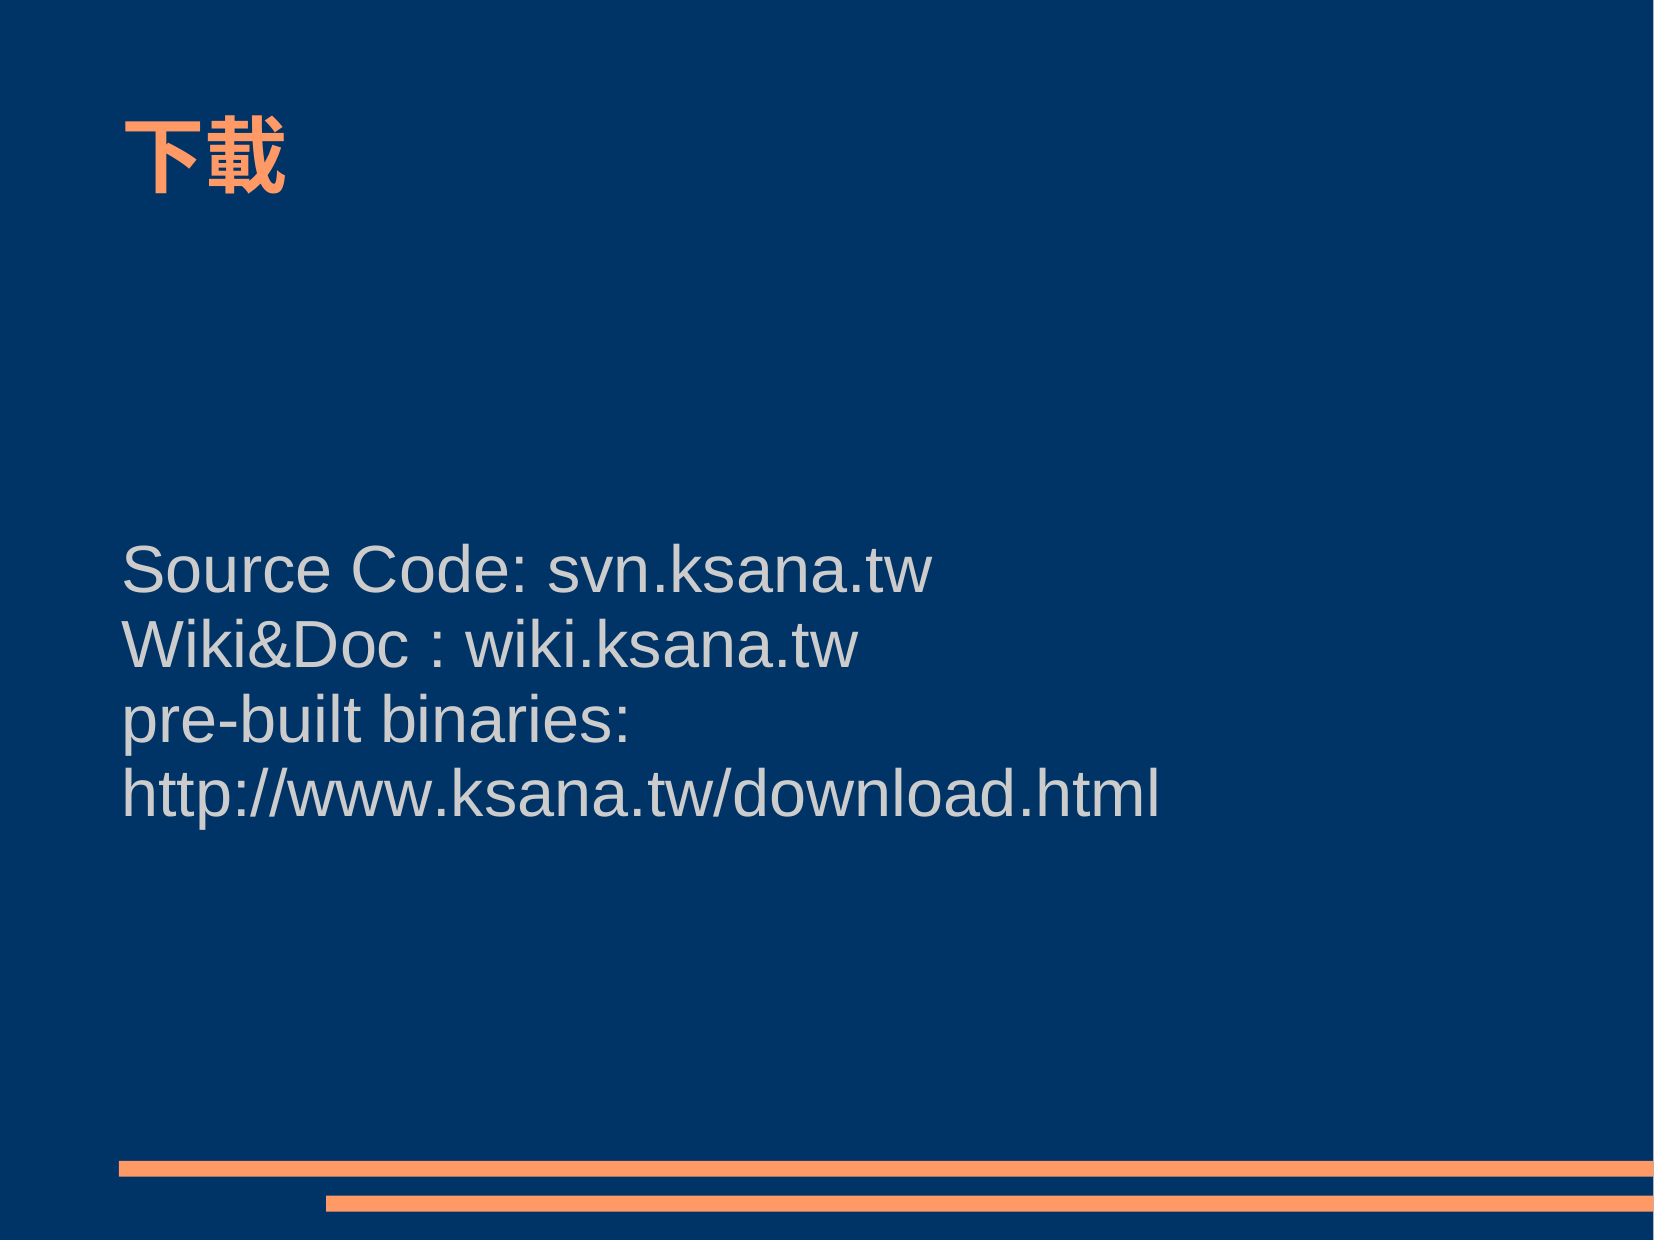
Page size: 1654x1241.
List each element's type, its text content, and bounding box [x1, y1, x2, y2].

subtitle Source Code: svn.ksana.tw Wiki&Doc : wiki.ksana.tw pre-built binaries: http://www.ksana.tw/download.html [121, 322, 1561, 1132]
title 下載 [121, 46, 1534, 254]
